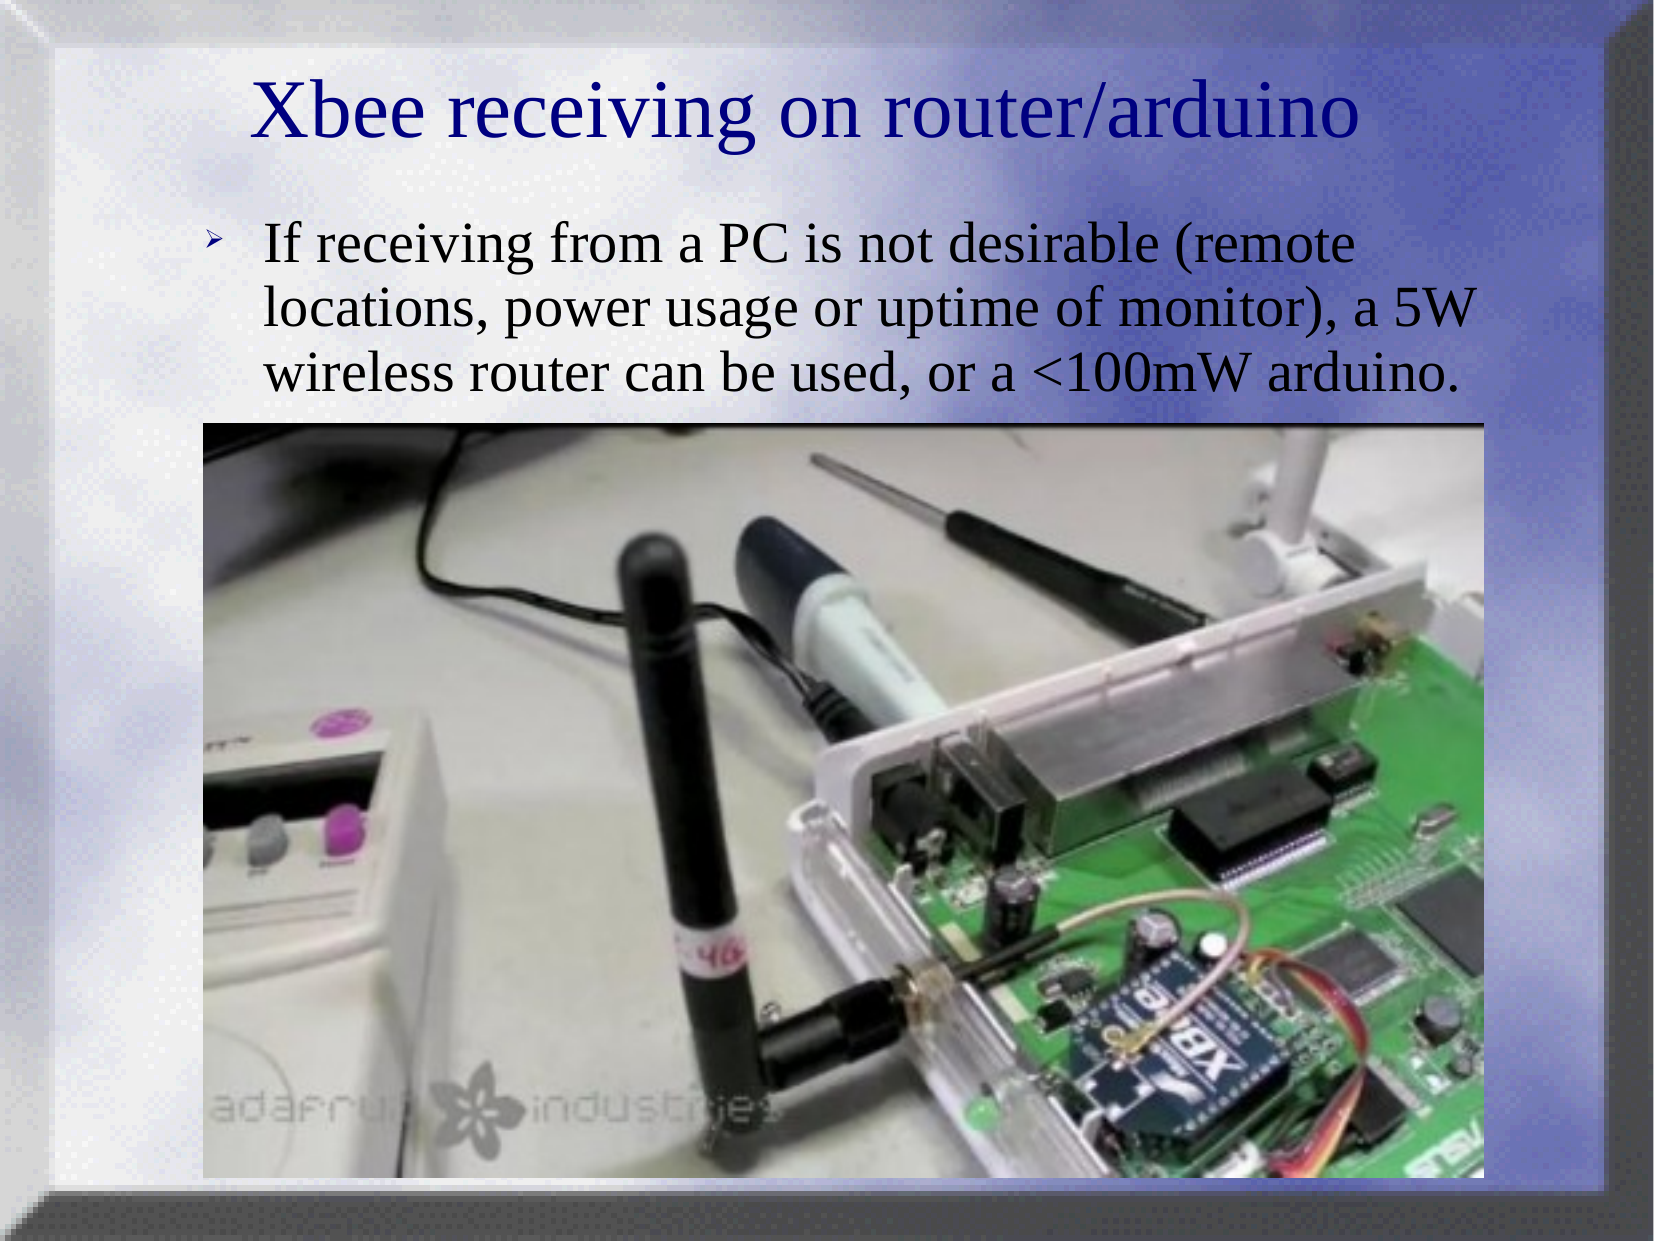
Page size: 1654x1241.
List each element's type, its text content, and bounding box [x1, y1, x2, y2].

list If receiving from a PC is not desirable (remote locations, power usage or uptime of monitor), a 5W wireless router can be used, or a <100mW arduino. [204, 210, 1550, 404]
title Xbee receiving on router/arduino [187, 55, 1426, 163]
picture [0, 0, 1654, 1241]
